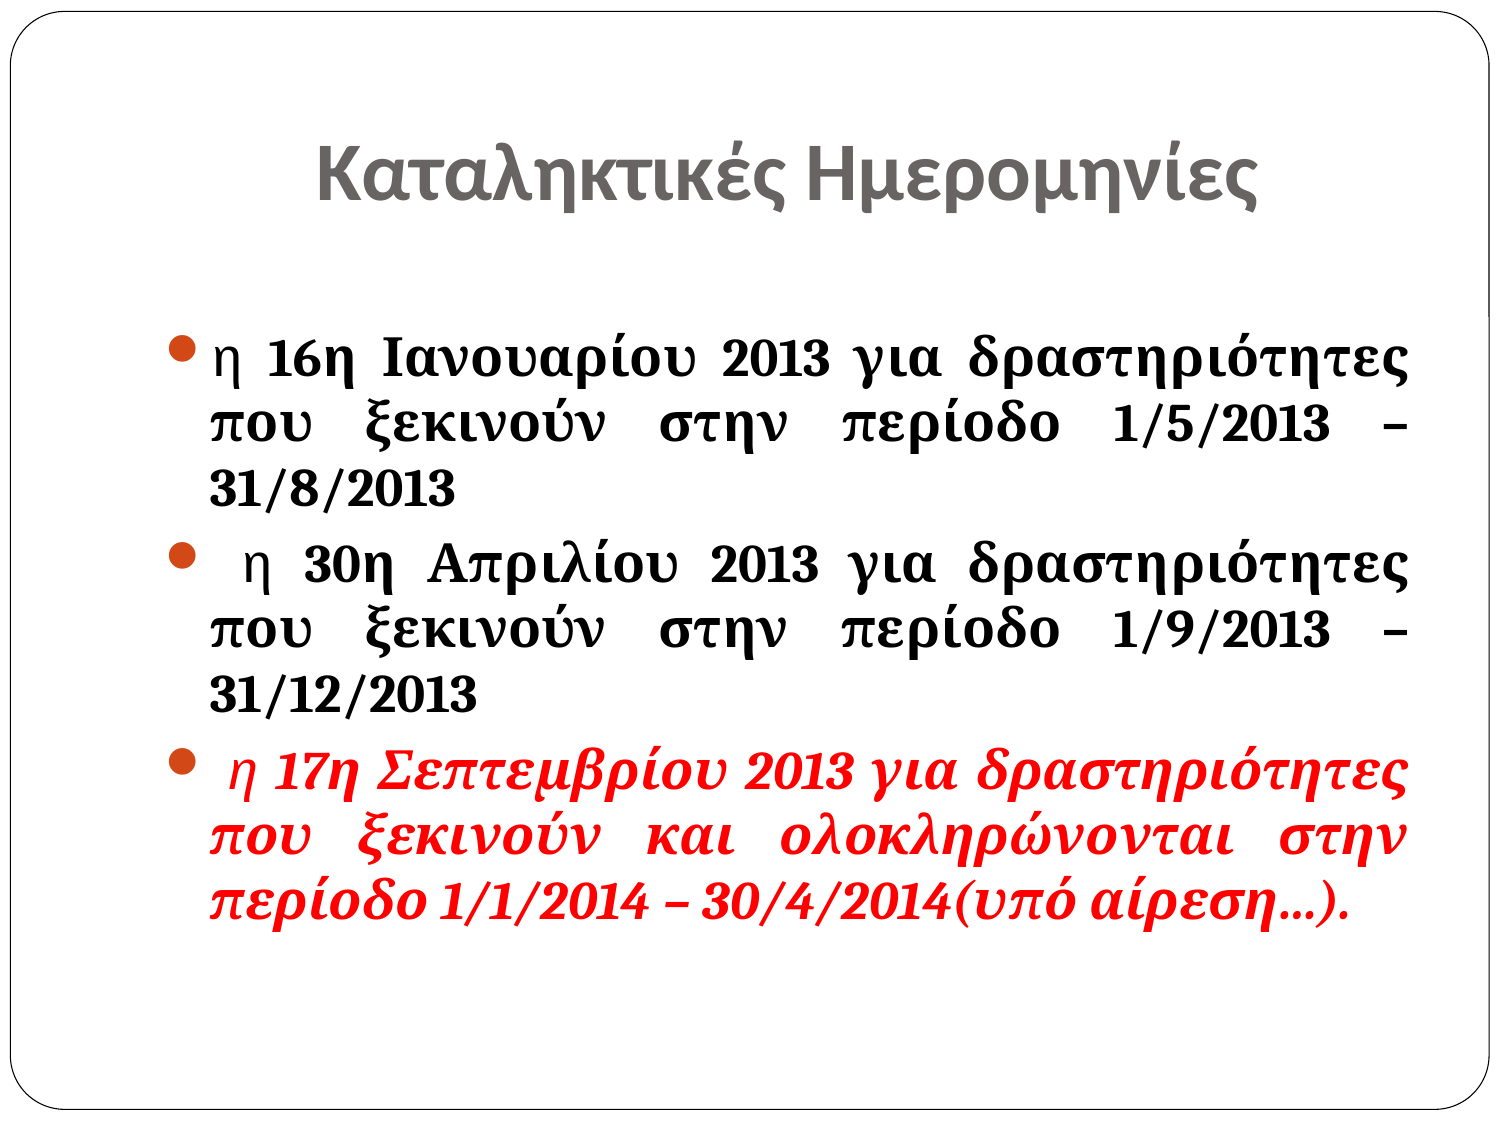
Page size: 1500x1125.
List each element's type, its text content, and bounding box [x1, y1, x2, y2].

list η 16η Ιανουαρίου 2013 για δραστηριότητες που ξεκινούν στην περίοδο 1/5/2013 – 31/8/2013 η 30η Απριλίου 2013 για δραστηριότητες που ξεκινούν στην περίοδο 1/9/2013 – 31/12/2013 η 17η Σεπτεμβρίου 2013 για δραστηριότητες που ξεκινούν και ολοκληρώνονται στην περίοδο 1/1/2014 – 30/4/2014(υπό αίρεση…). [150, 237, 1426, 988]
title Καταληκτικές Ημερομηνίες [150, 44, 1426, 233]
